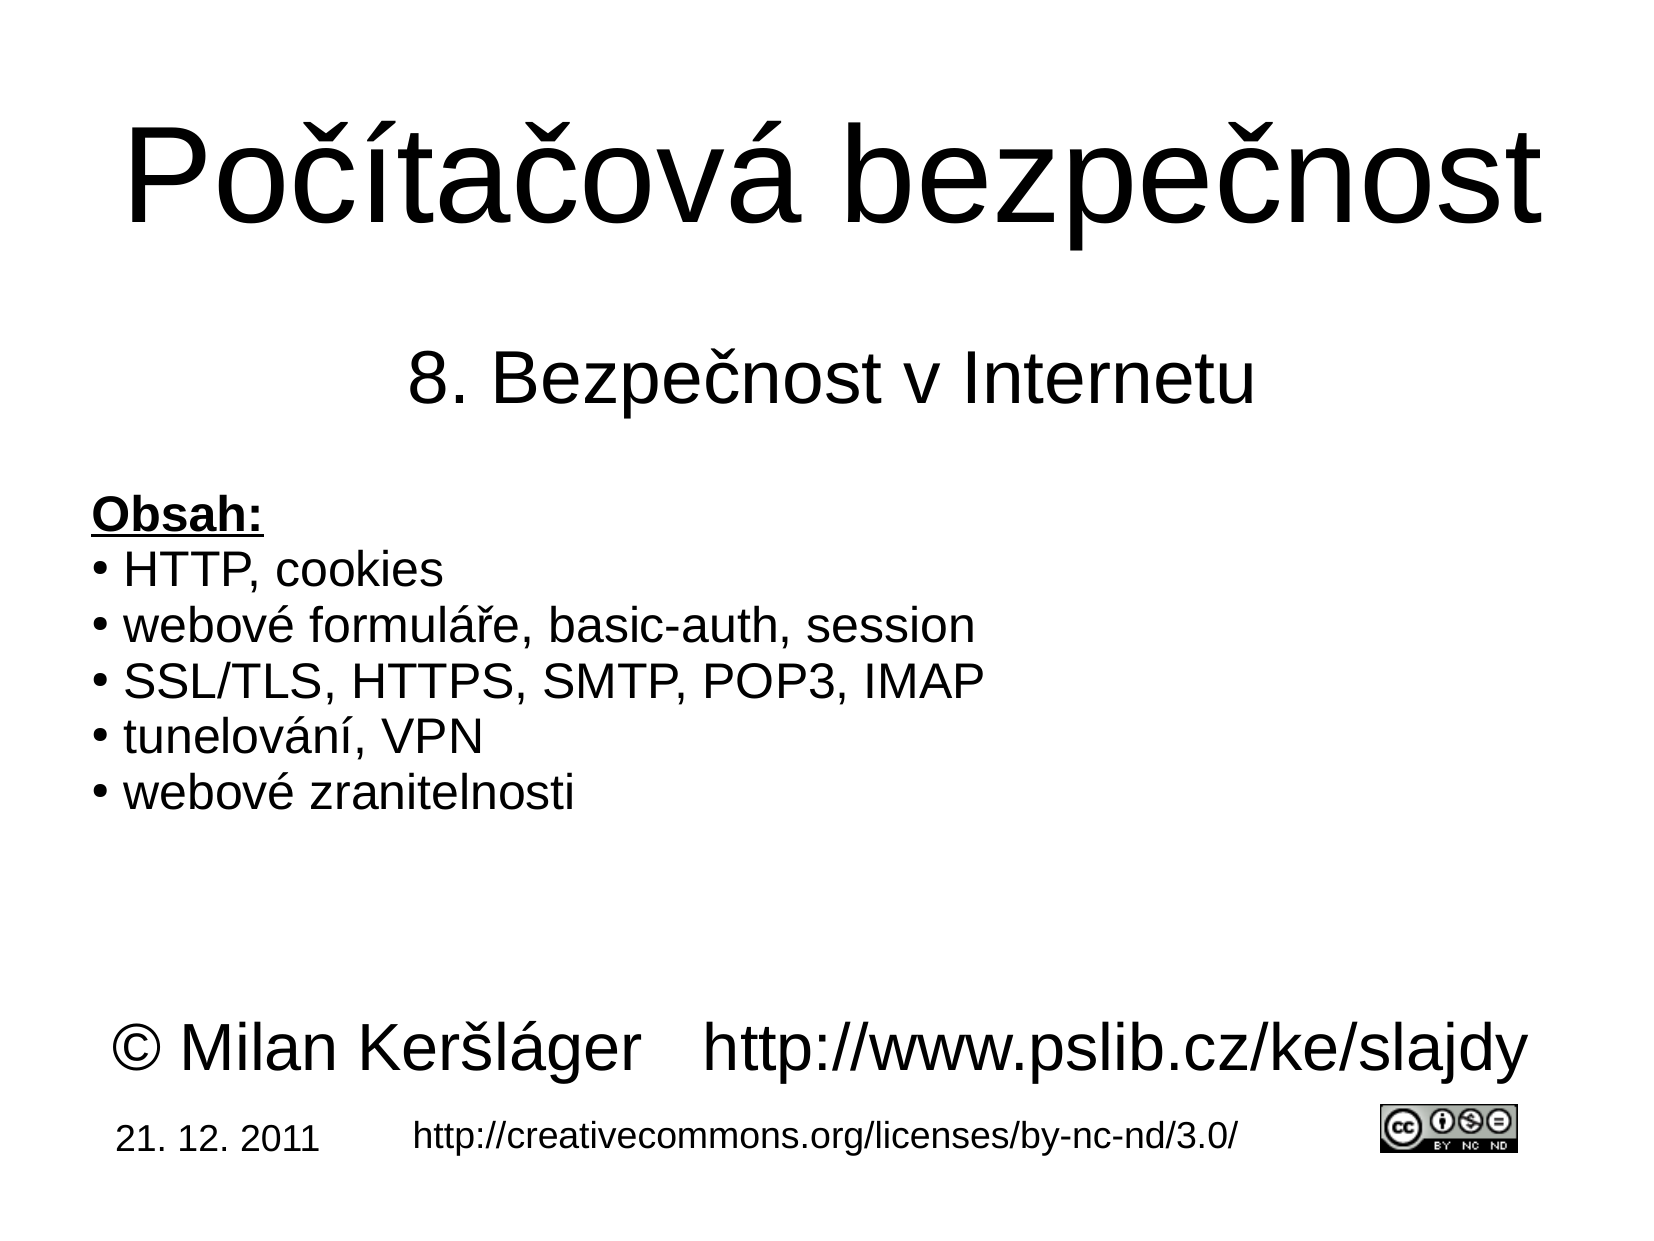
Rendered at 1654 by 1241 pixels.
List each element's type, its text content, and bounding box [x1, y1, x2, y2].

text_box Obsah: HTTP, cookies webové formuláře, basic-auth, session SSL/TLS, HTTPS, SMTP, POP3, IMAP tunelování, VPN webové zranitelnosti [76, 478, 1583, 828]
list © Milan Keršláger http://www.pslib.cz/ke/slajdy [76, 1009, 1565, 1087]
text_box 21.12.2011 [100, 1110, 337, 1168]
text_box http://creativecommons.org/licenses/by-nc-nd/3.0/ [339, 1107, 1313, 1165]
picture [1380, 1104, 1518, 1153]
title Počítačová bezpečnost 8. Bezpečnost v Internetu [88, 56, 1577, 461]
